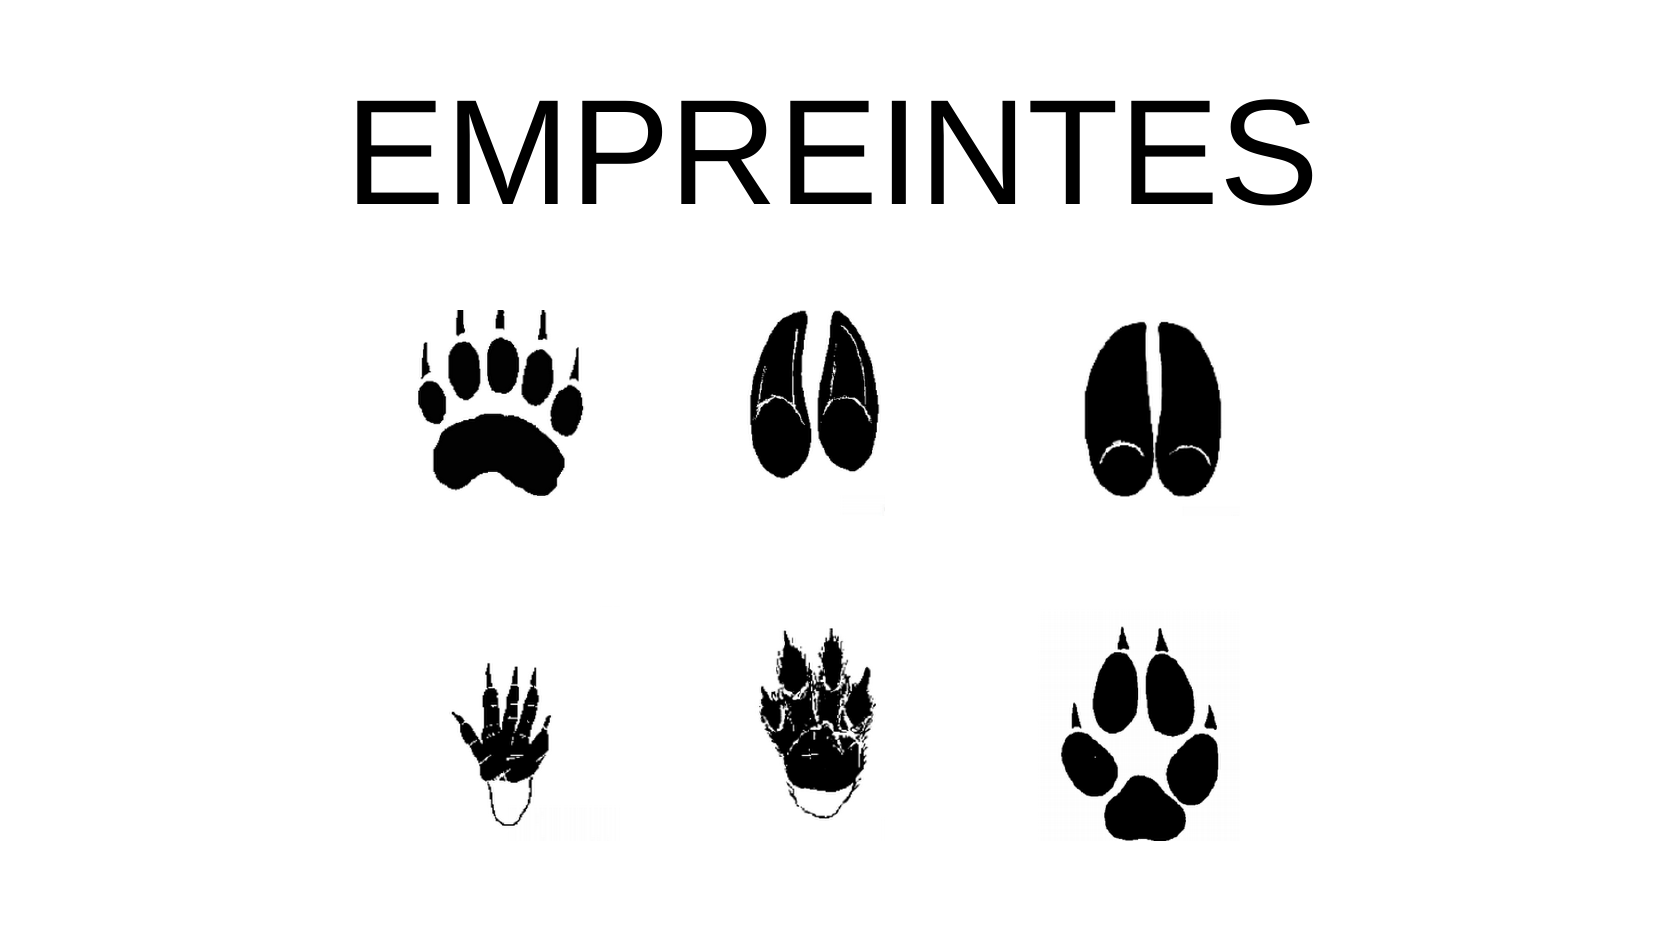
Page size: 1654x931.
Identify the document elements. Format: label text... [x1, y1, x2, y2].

picture [354, 310, 620, 516]
picture [1034, 606, 1240, 841]
picture [1034, 310, 1240, 516]
title EMPREINTES [88, 68, 1577, 237]
text_box [324, 280, 1418, 931]
picture [709, 606, 885, 841]
picture [354, 606, 620, 872]
picture [709, 310, 885, 516]
